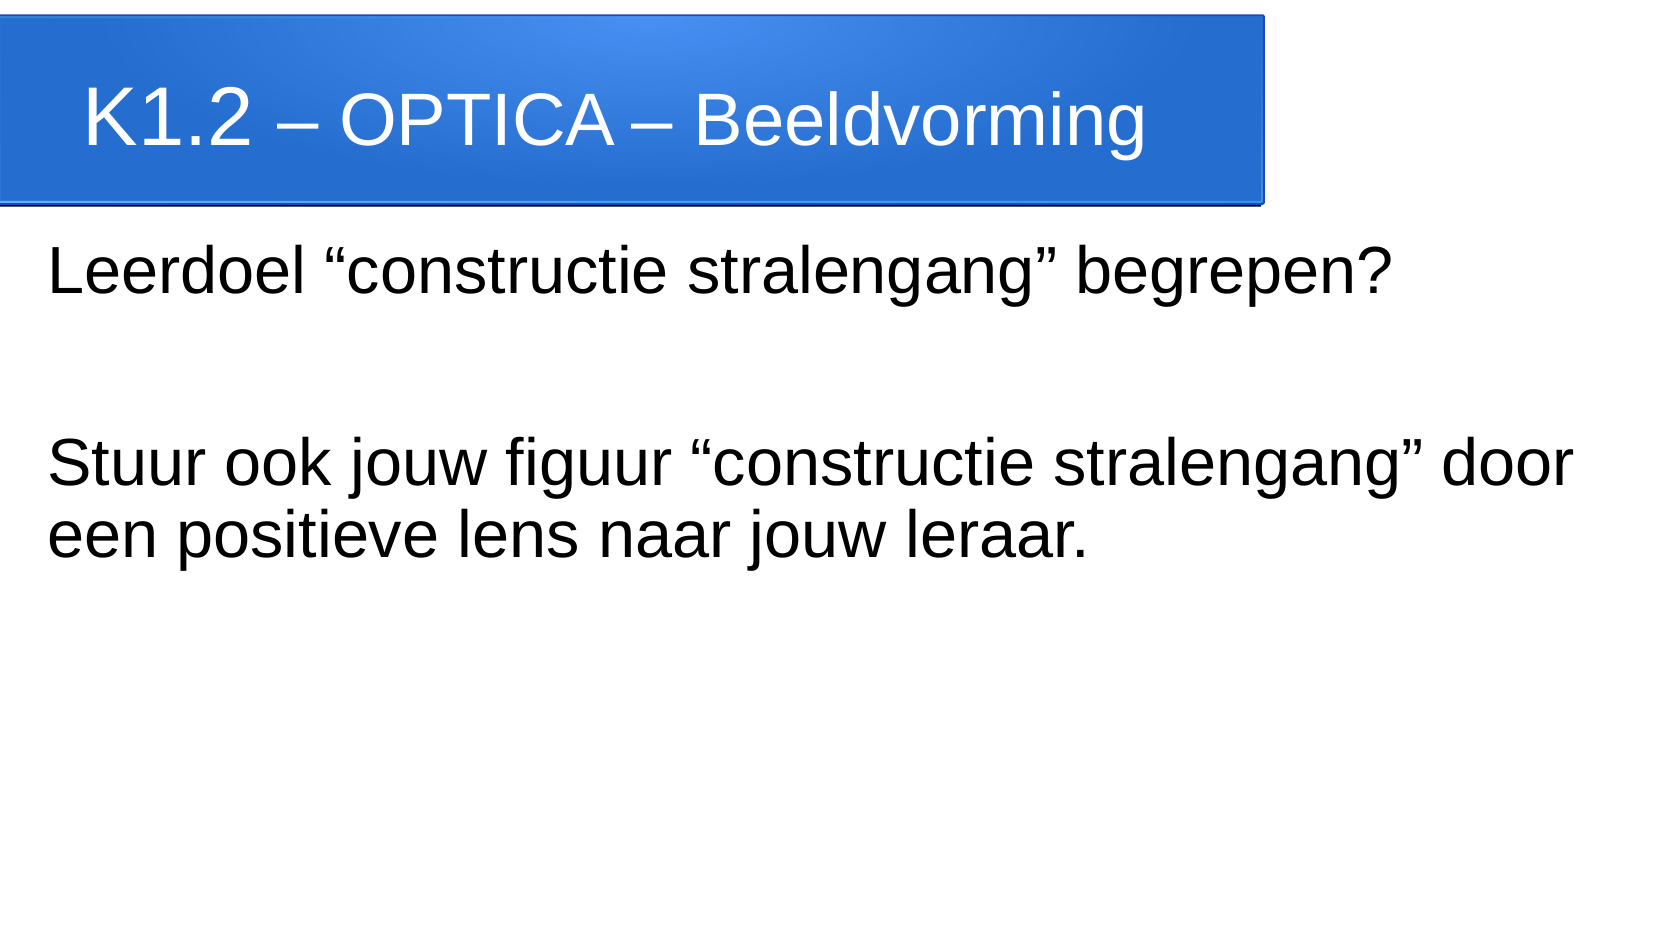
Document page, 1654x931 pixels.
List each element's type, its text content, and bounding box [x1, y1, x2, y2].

subtitle Leerdoel “constructie stralengang” begrepen? Stuur ook jouw figuur “constructie stralengang” door een positieve lens naar jouw leraar. [47, 236, 1607, 922]
title K1.2 – OPTICA – Beeldvorming [82, 35, 1235, 189]
